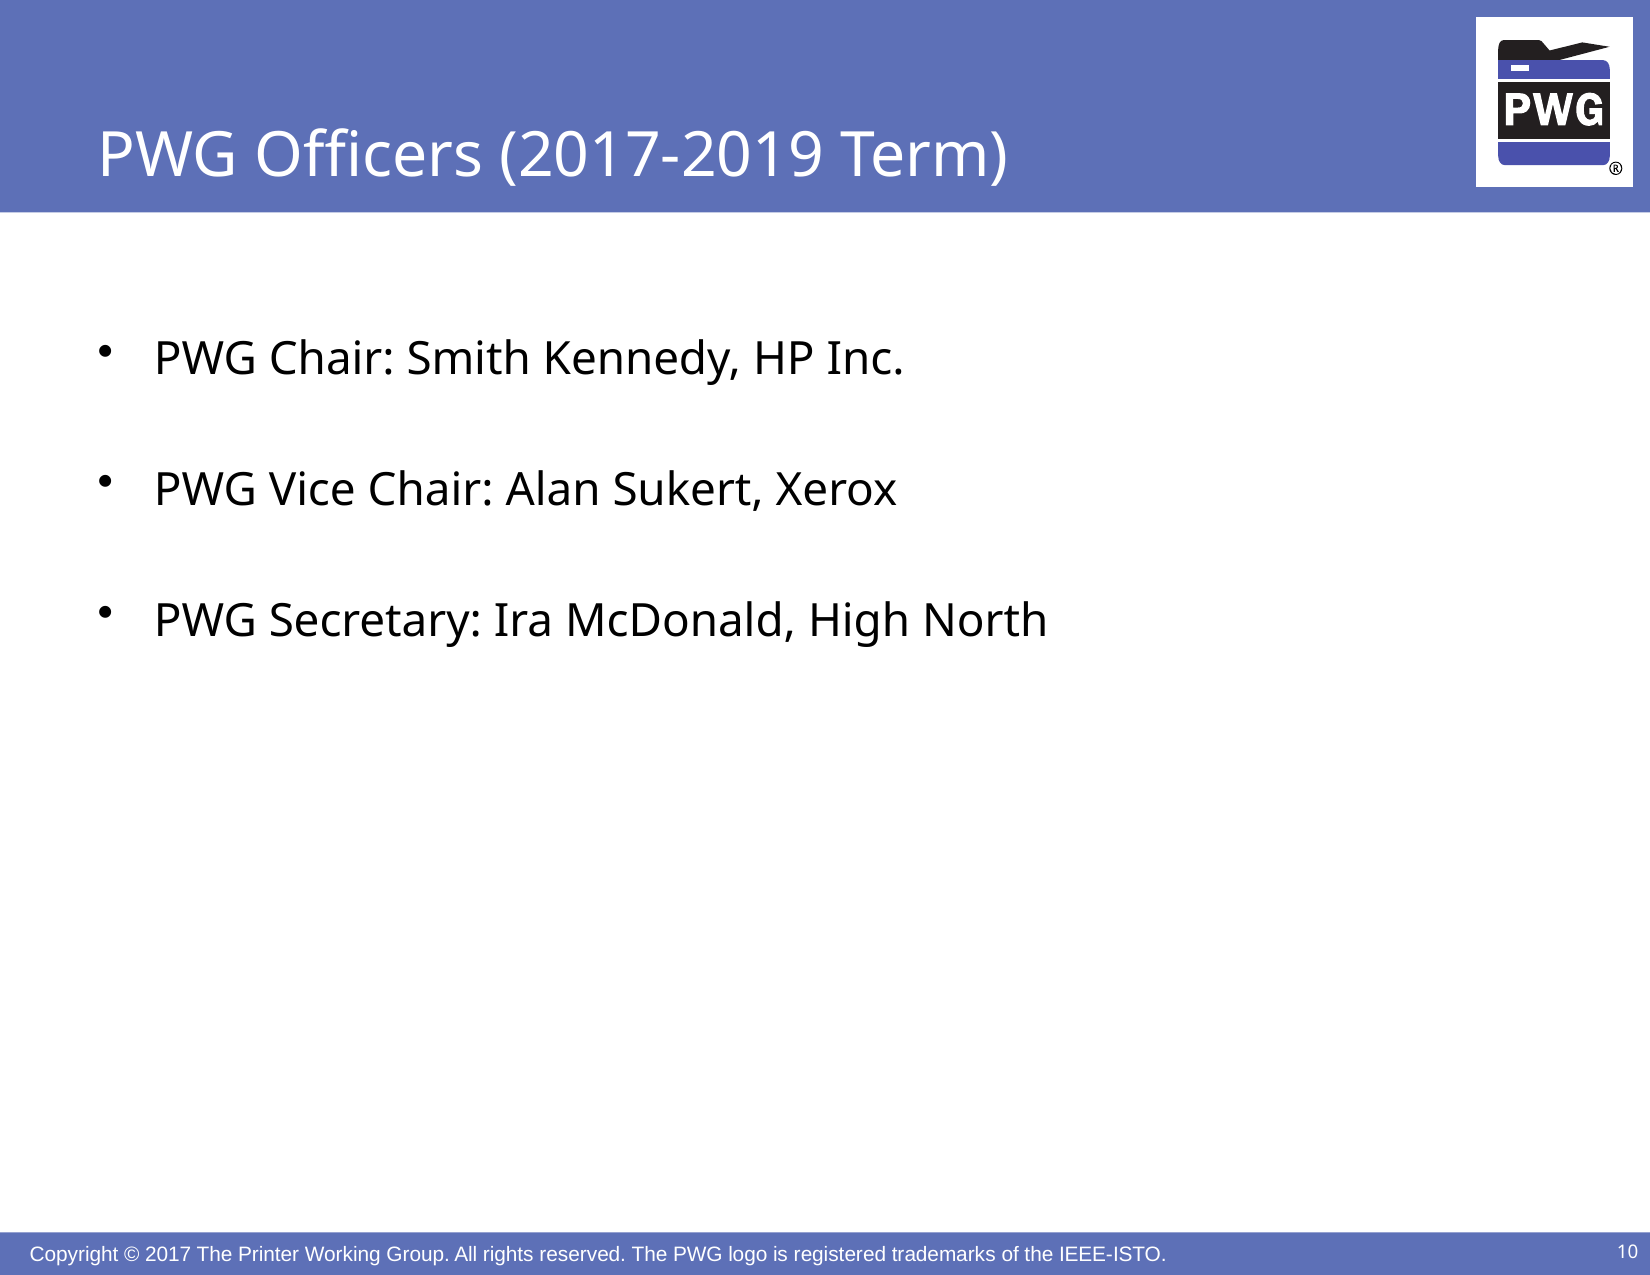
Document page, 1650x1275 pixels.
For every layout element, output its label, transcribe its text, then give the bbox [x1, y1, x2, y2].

title PWG Officers (2017-2019 Term) [82, 8, 1449, 198]
list PWG Chair: Smith Kennedy, HP Inc. PWG Vice Chair: Alan Sukert, Xerox PWG Secretary: Ira McDonald, High North [82, 255, 1568, 1233]
